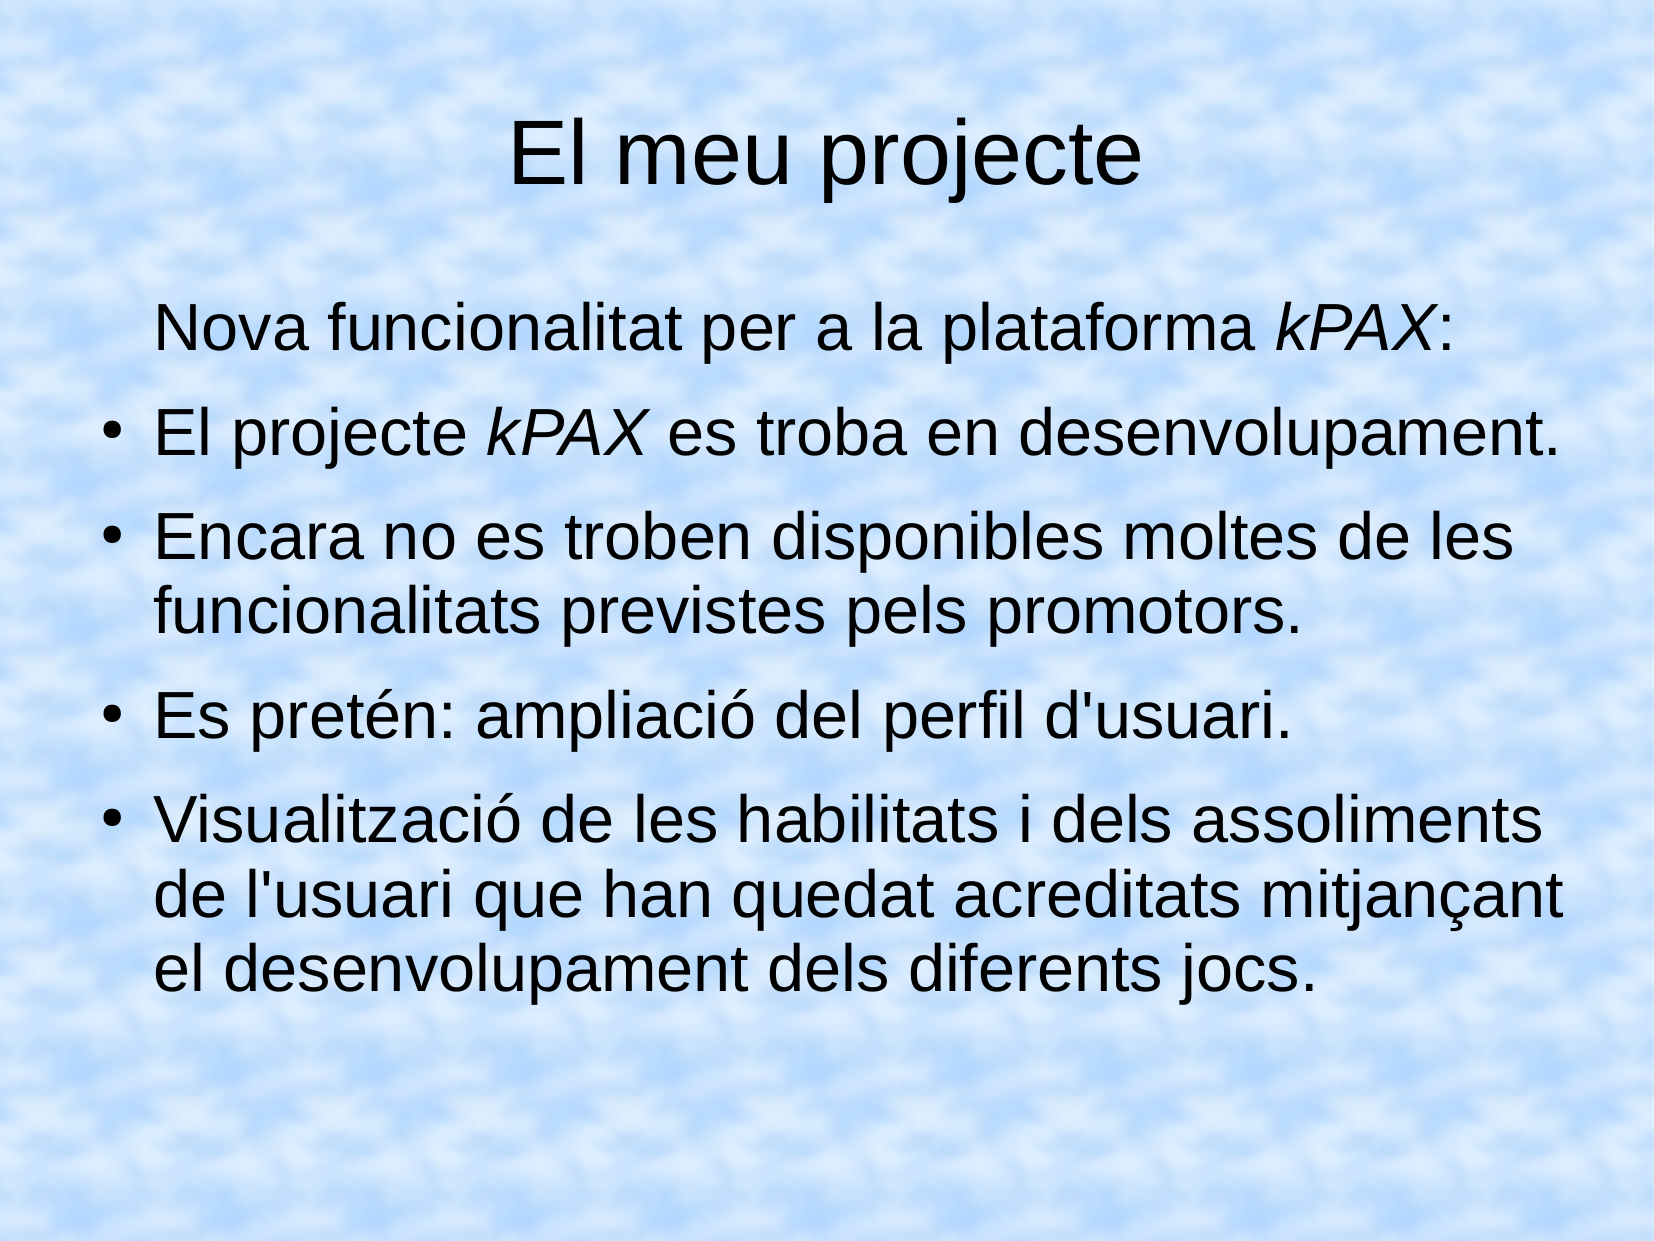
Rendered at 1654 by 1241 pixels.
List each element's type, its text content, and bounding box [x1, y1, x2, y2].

title El meu projecte [82, 49, 1571, 257]
picture [0, 0, 1654, 1241]
list Nova funcionalitat per a la plataforma kPAX: El projecte kPAX es troba en desenvolupament. Encara no es troben disponibles moltes de les funcionalitats previstes pels promotors. Es pretén: ampliació del perfil d'usuari. Visualització de les habilitats i dels assoliments de l'usuari que han quedat acreditats mitjançant el desenvolupament dels diferents jocs. [82, 290, 1571, 1109]
